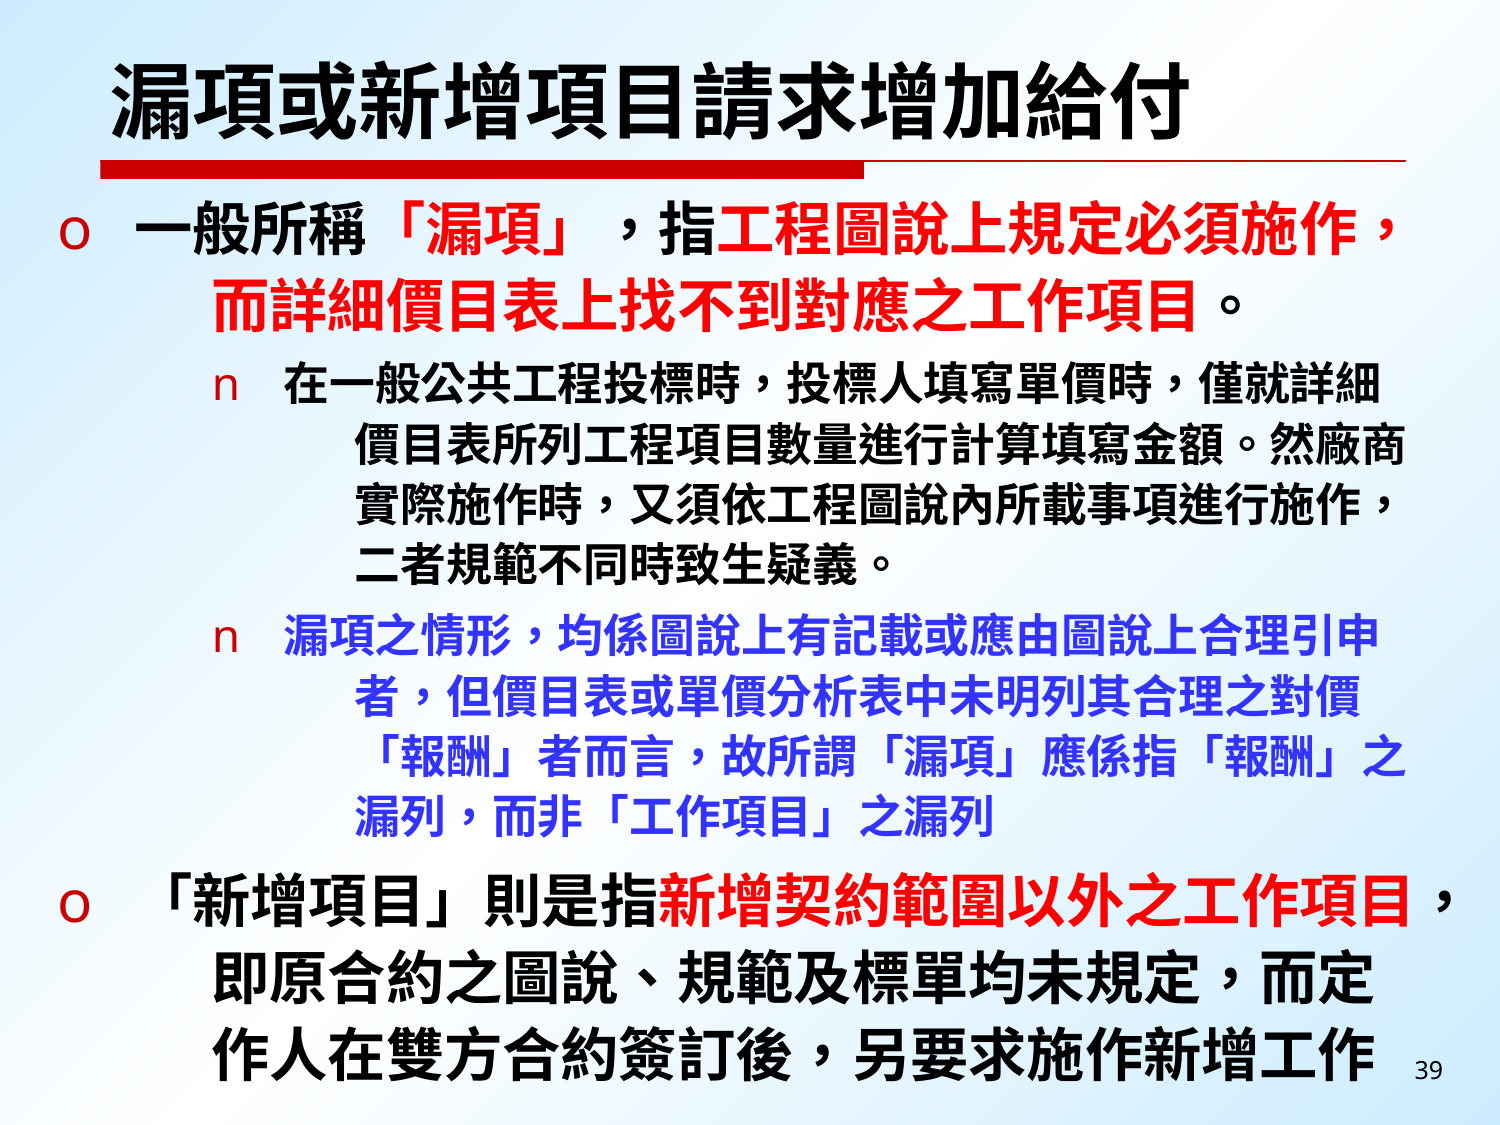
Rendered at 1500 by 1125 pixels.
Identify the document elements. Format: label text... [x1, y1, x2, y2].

title 漏項或新增項目請求增加給付 [94, 30, 1407, 158]
list 一般所稱「漏項」，指工程圖說上規定必須施作，而詳細價目表上找不到對應之工作項目。 在一般公共工程投標時，投標人填寫單價時，僅就詳細價目表所列工程項目數量進行計算填寫金額。然廠商實際施作時，又須依工程圖說內所載事項進行施作，二者規範不同時致生疑義。 漏項之情形，均係圖說上有記載或應由圖說上合理引申者，但價目表或單價分析表中未明列其合理之對價「報酬」者而言，故所謂「漏項」應係指「報酬」之漏列，而非「工作項目」之漏列 「新增項目」則是指新增契約範圍以外之工作項目，即原合約之圖說、規範及標單均未規定，而定作人在雙方合約簽訂後，另要求施作新增工作 [42, 177, 1436, 1123]
